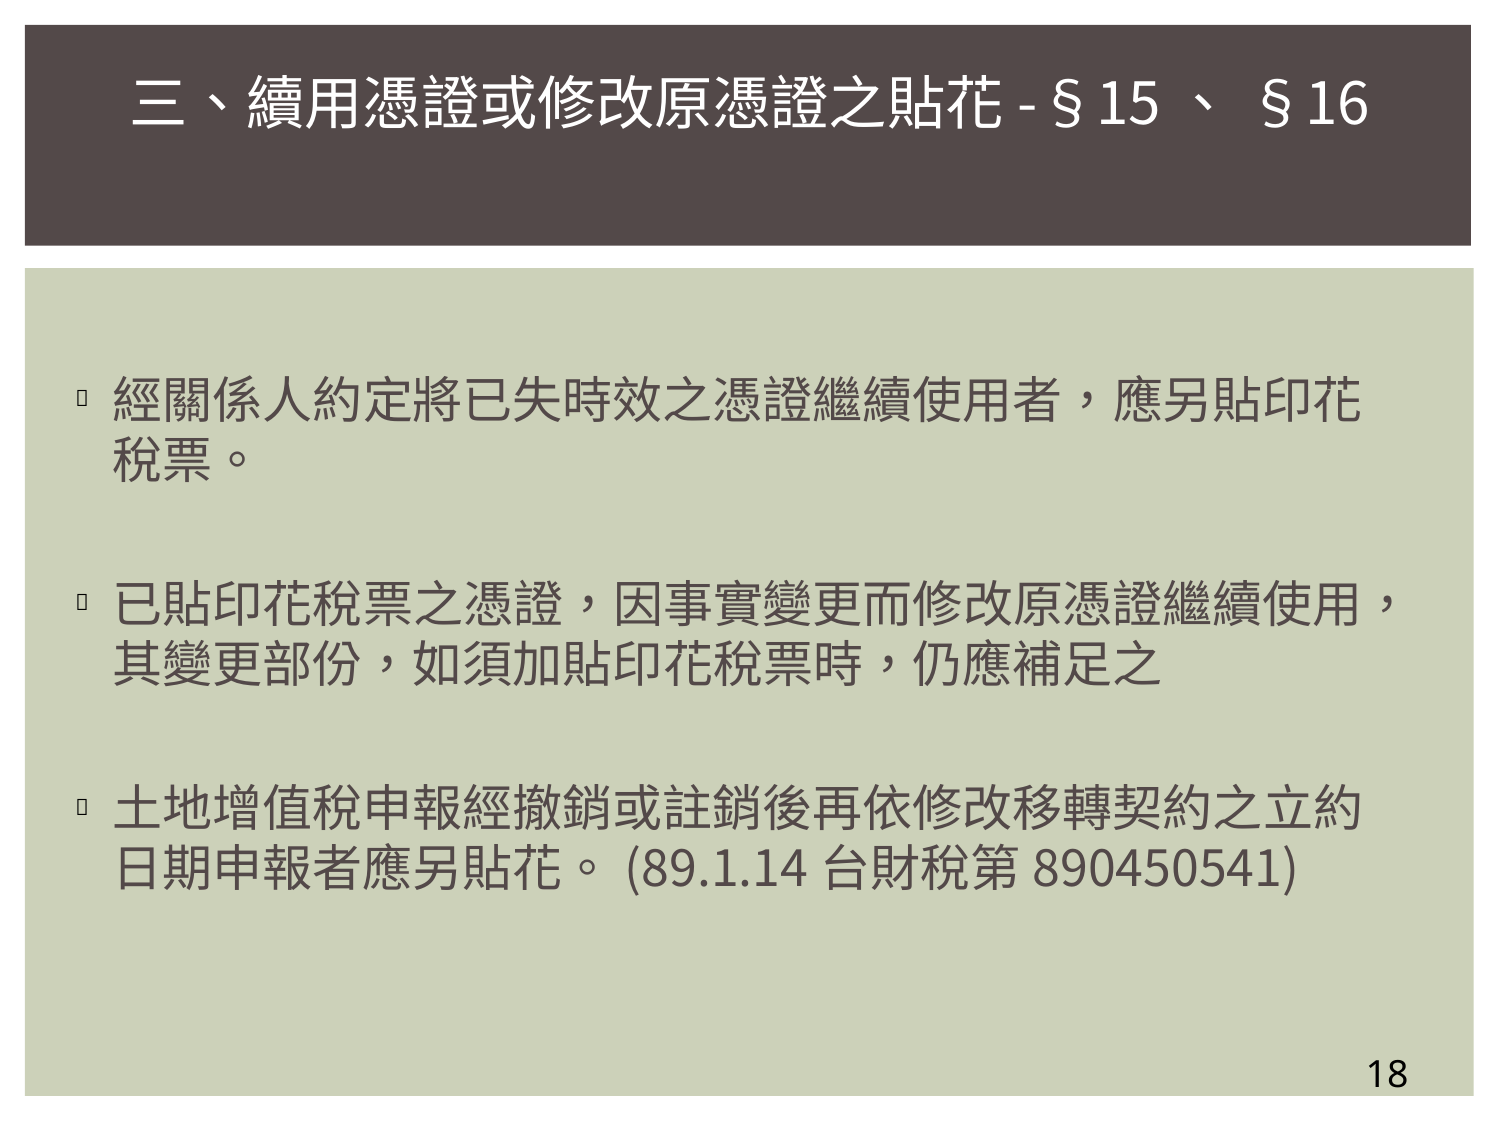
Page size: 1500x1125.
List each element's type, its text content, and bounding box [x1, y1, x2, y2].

title 三、續用憑證或修改原憑證之貼花-§15、§16 [62, 58, 1438, 232]
list 經關係人約定將已失時效之憑證繼續使用者，應另貼印花稅票。 已貼印花稅票之憑證，因事實變更而修改原憑證繼續使用，其變更部份，如須加貼印花稅票時，仍應補足之 土地增值稅申報經撤銷或註銷後再依修改移轉契約之立約日期申報者應另貼花。(89.1.14台財稅第890450541) [53, 306, 1424, 1035]
slide_number <編號> [1350, 1042, 1447, 1088]
